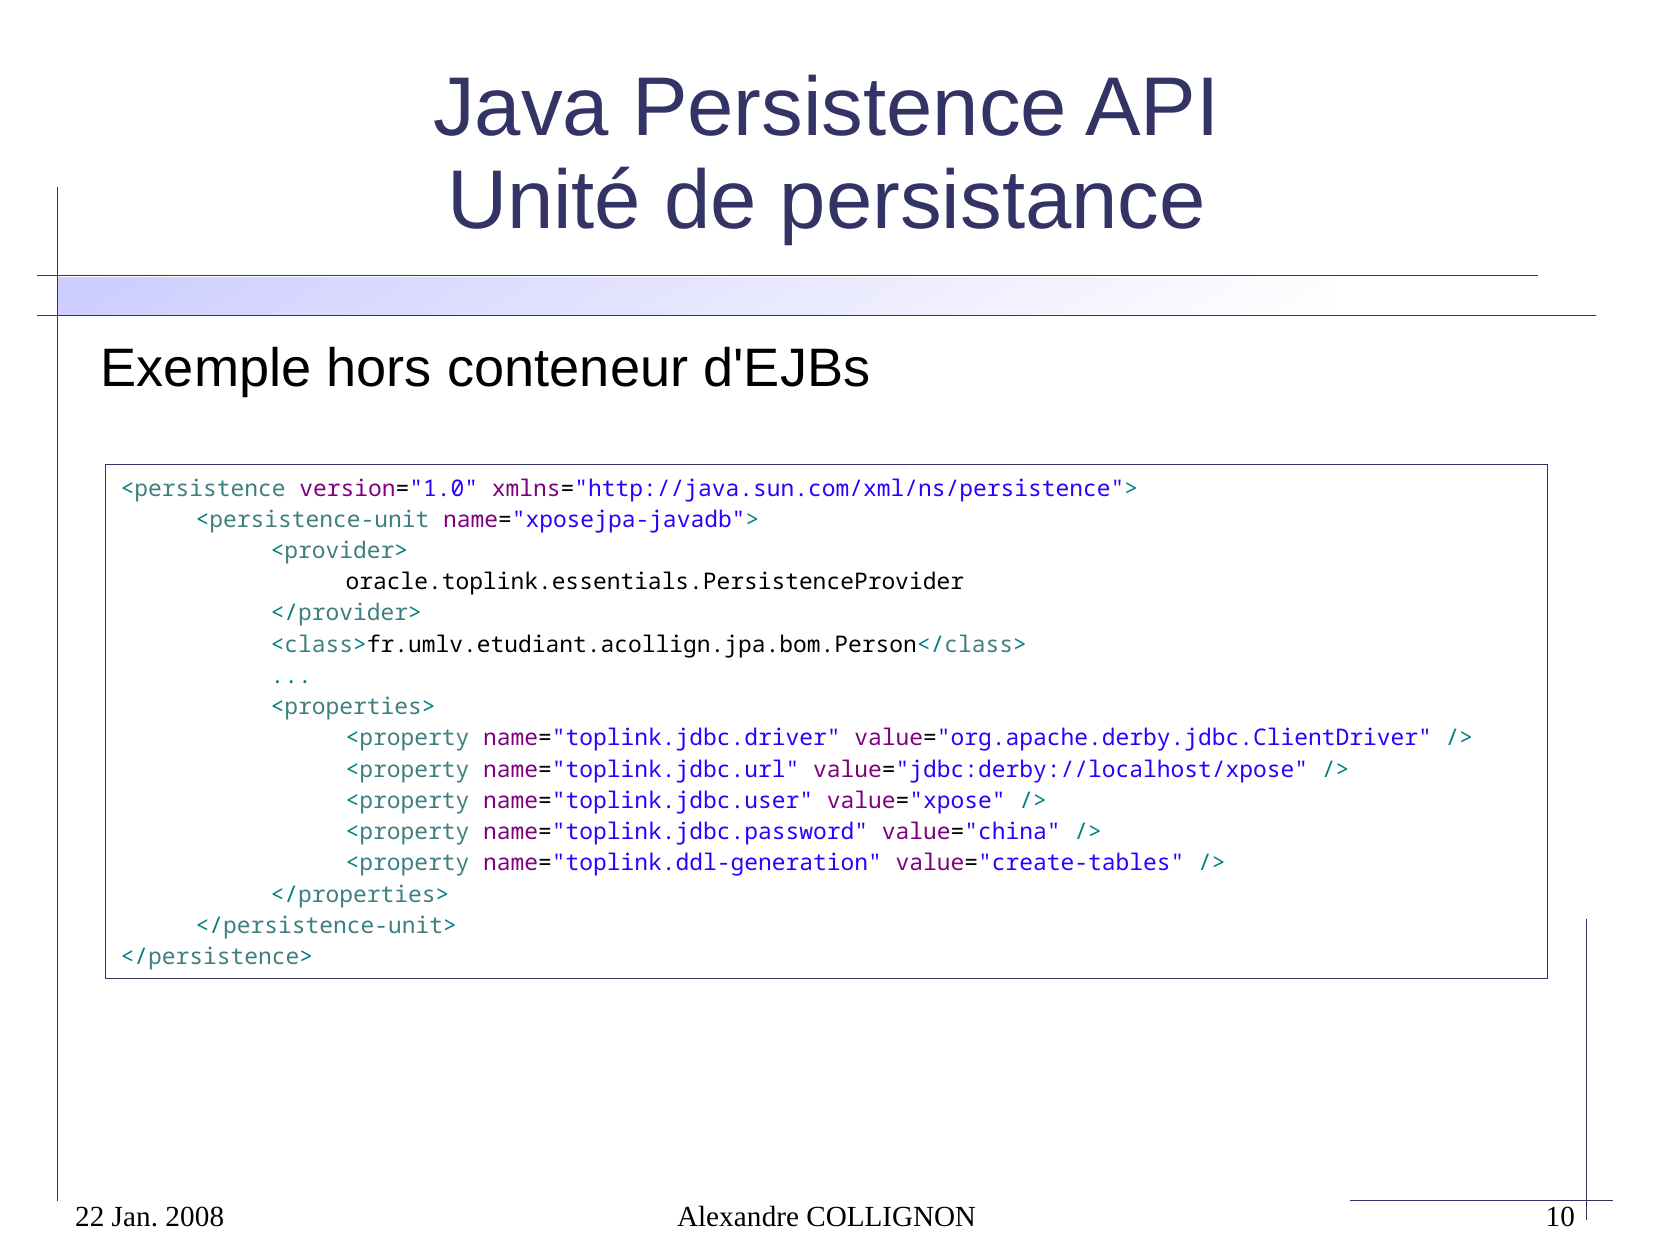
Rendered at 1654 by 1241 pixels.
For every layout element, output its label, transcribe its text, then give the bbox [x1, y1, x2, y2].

text_box <persistence version="1.0" xmlns="http://java.sun.com/xml/ns/persistence"> <persistence-unit name="xposejpa-javadb"> <provider> oracle.toplink.essentials.PersistenceProvider </provider> <class>fr.umlv.etudiant.acollign.jpa.bom.Person</class> ... <properties> <property name="toplink.jdbc.driver" value="org.apache.derby.jdbc.ClientDriver" /> <property name="toplink.jdbc.url" value="jdbc:derby://localhost/xpose" /> <property name="toplink.jdbc.user" value="xpose" /> <property name="toplink.jdbc.password" value="china" /> <property name="toplink.ddl-generation" value="create-tables" /> </properties> </persistence-unit> </persistence> [105, 464, 1548, 907]
list Exemple hors conteneur d'EJBs [82, 337, 1571, 413]
title Java Persistence API Unité de persistance [82, 49, 1571, 257]
